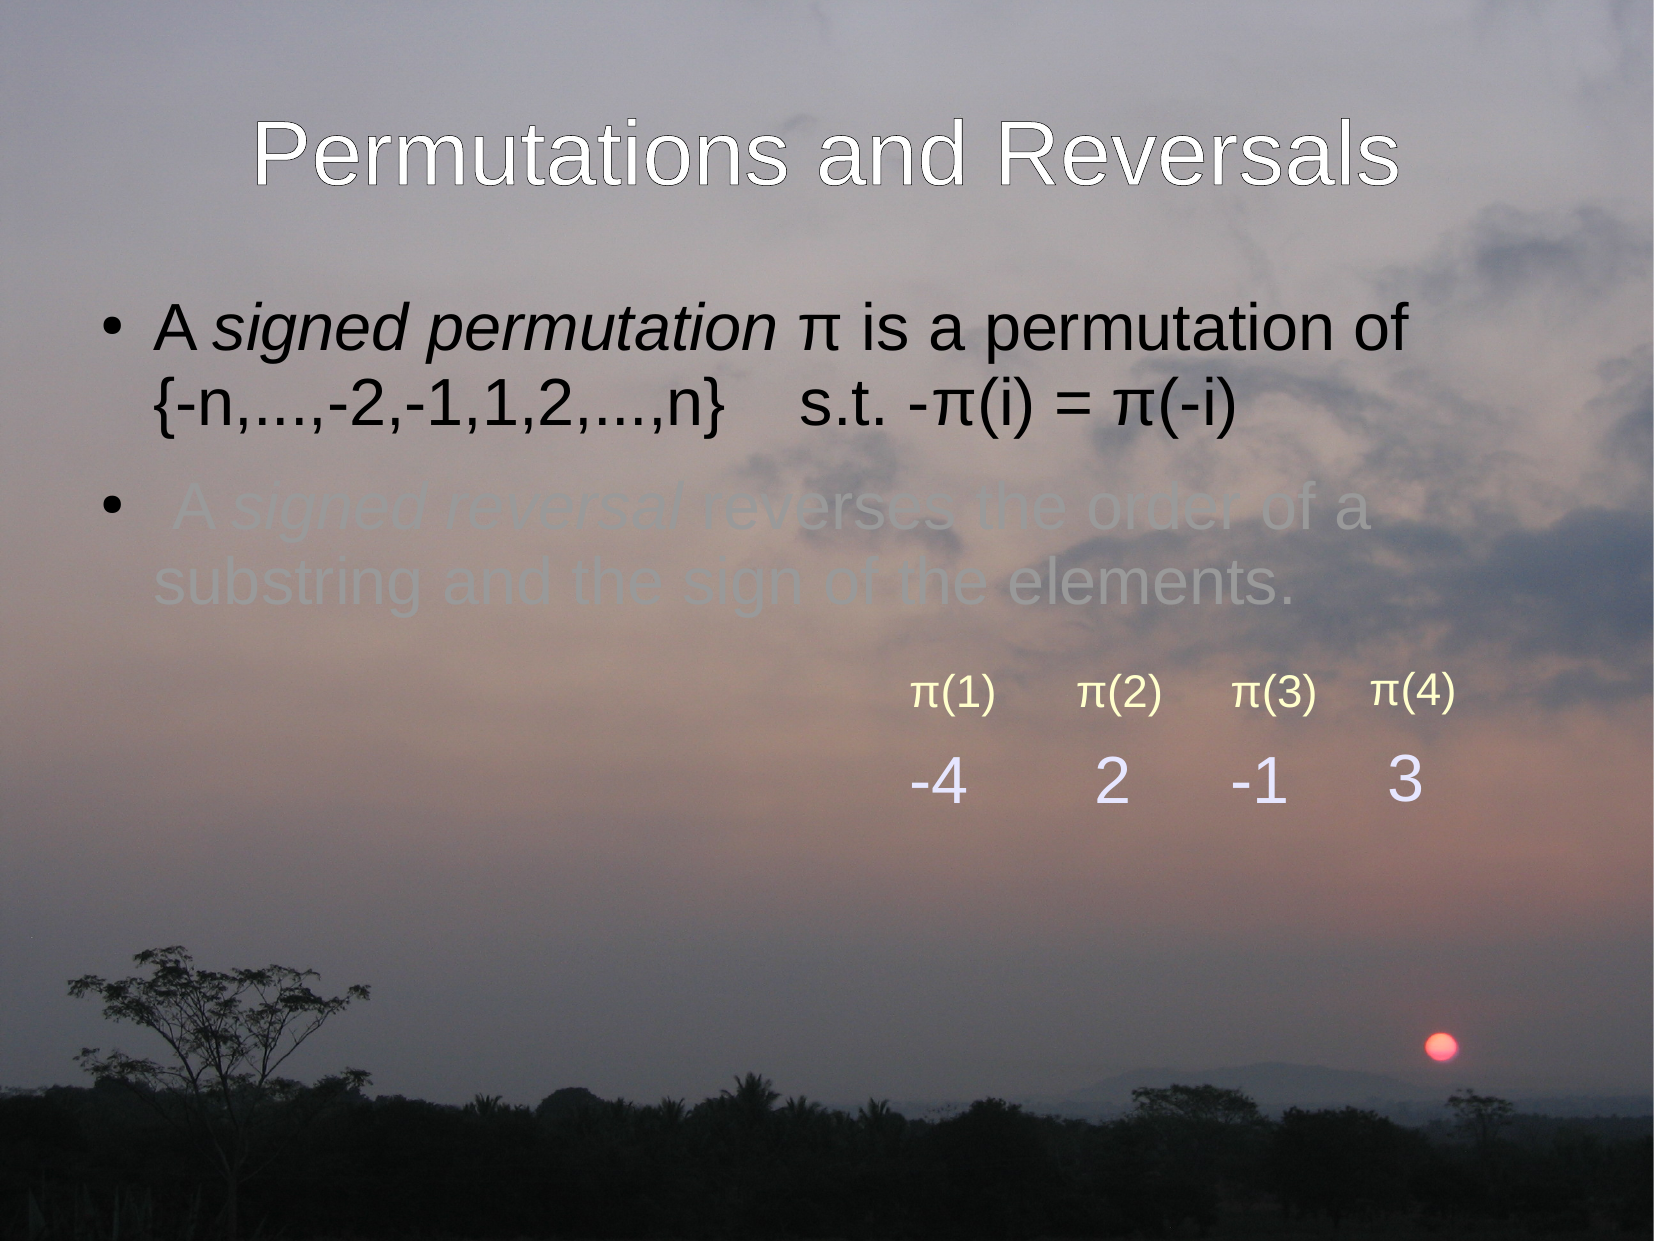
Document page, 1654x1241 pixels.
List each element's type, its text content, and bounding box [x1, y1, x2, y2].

text_box 2 [1061, 782, 1147, 859]
text_box π(1) [894, 658, 1012, 782]
text_box -4 [894, 782, 984, 859]
text_box 3 [1354, 781, 1464, 858]
text_box -1 [1215, 782, 1305, 859]
picture [0, 0, 1654, 1241]
title Permutations and Reversals [82, 49, 1571, 257]
list A signed permutation π is a permutation of {-n,...,-2,-1,1,2,...,n} s.t. -π(i) = π(-i) A signed reversal reverses the order of a substring and the sign of the elements. [82, 290, 1571, 1094]
text_box π(4) [1354, 656, 1472, 781]
text_box π(2) [1061, 658, 1179, 782]
text_box π(3) [1215, 658, 1333, 782]
